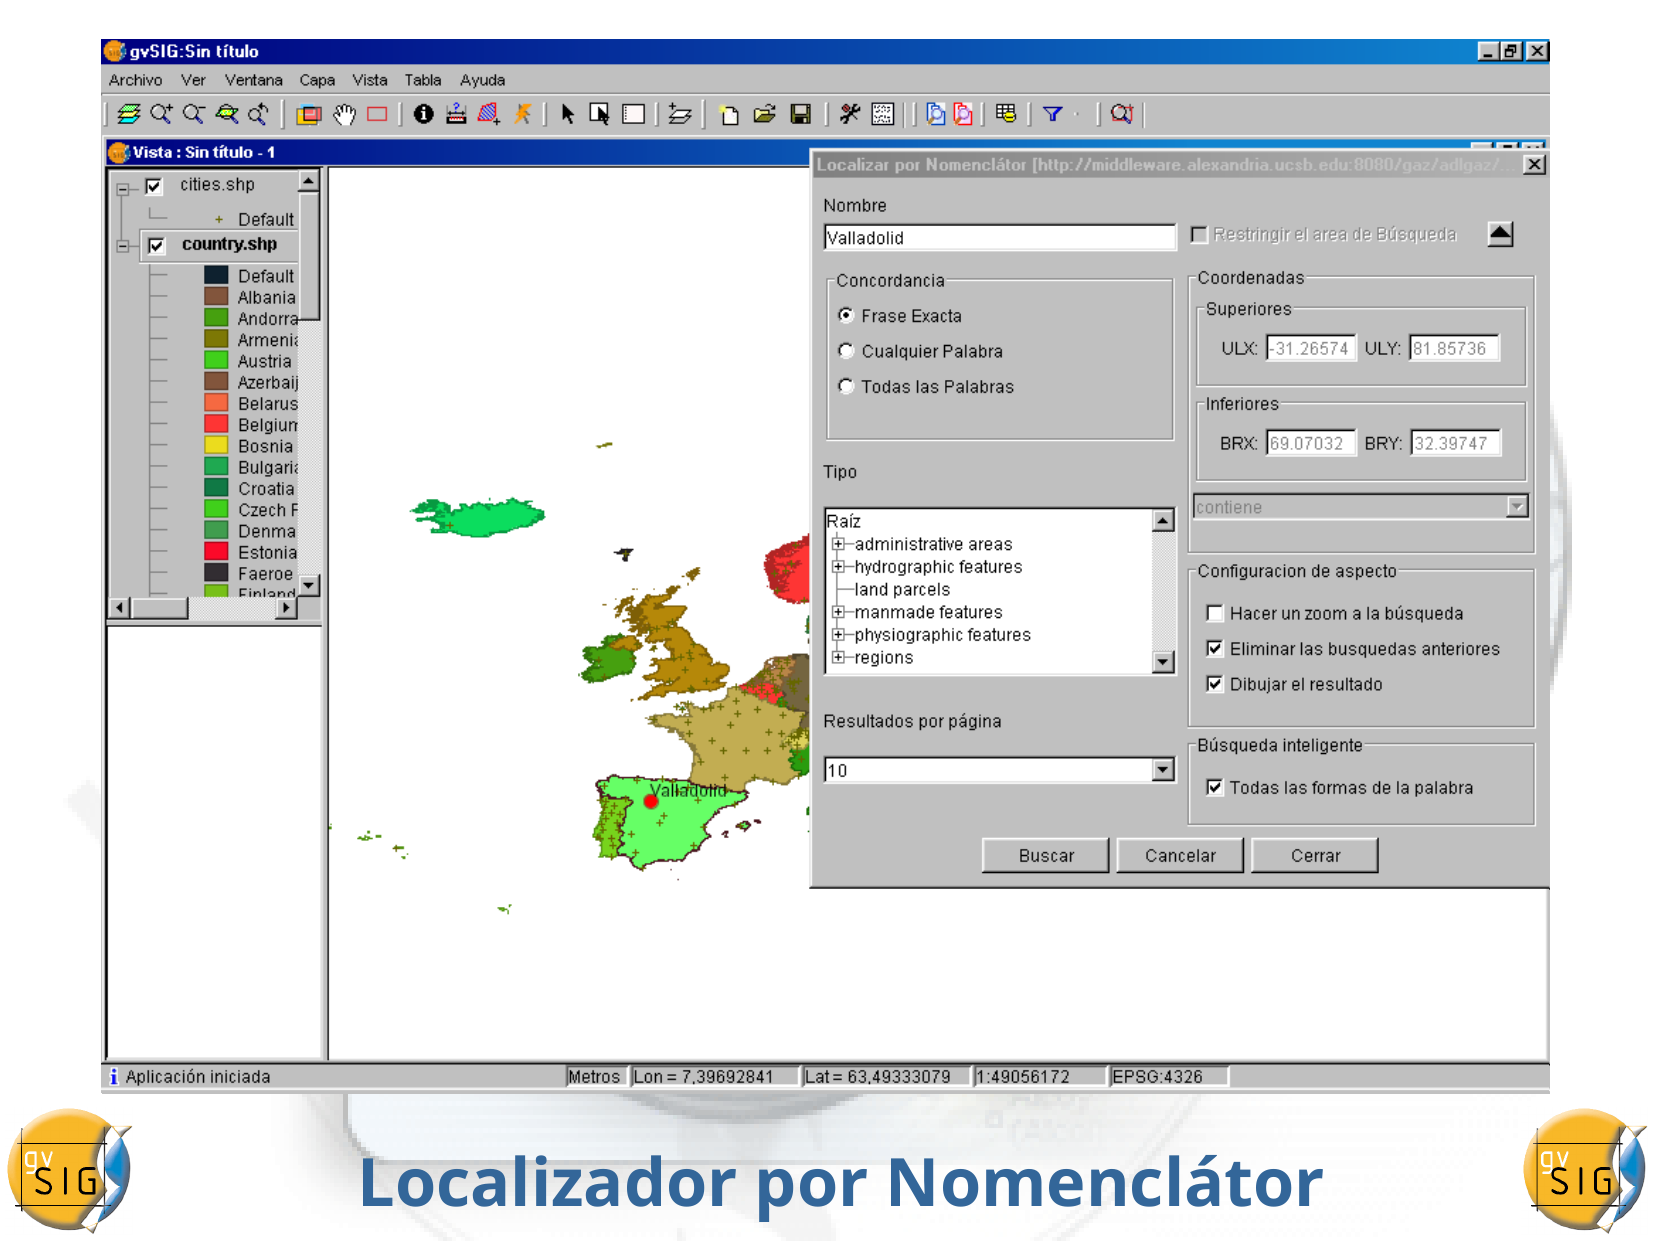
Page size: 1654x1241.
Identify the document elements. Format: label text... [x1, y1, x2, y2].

list Localizador por Nomenclátor [206, 1134, 1477, 1229]
picture [5, 1107, 133, 1235]
picture [1521, 1107, 1648, 1235]
picture [101, 39, 1550, 1094]
